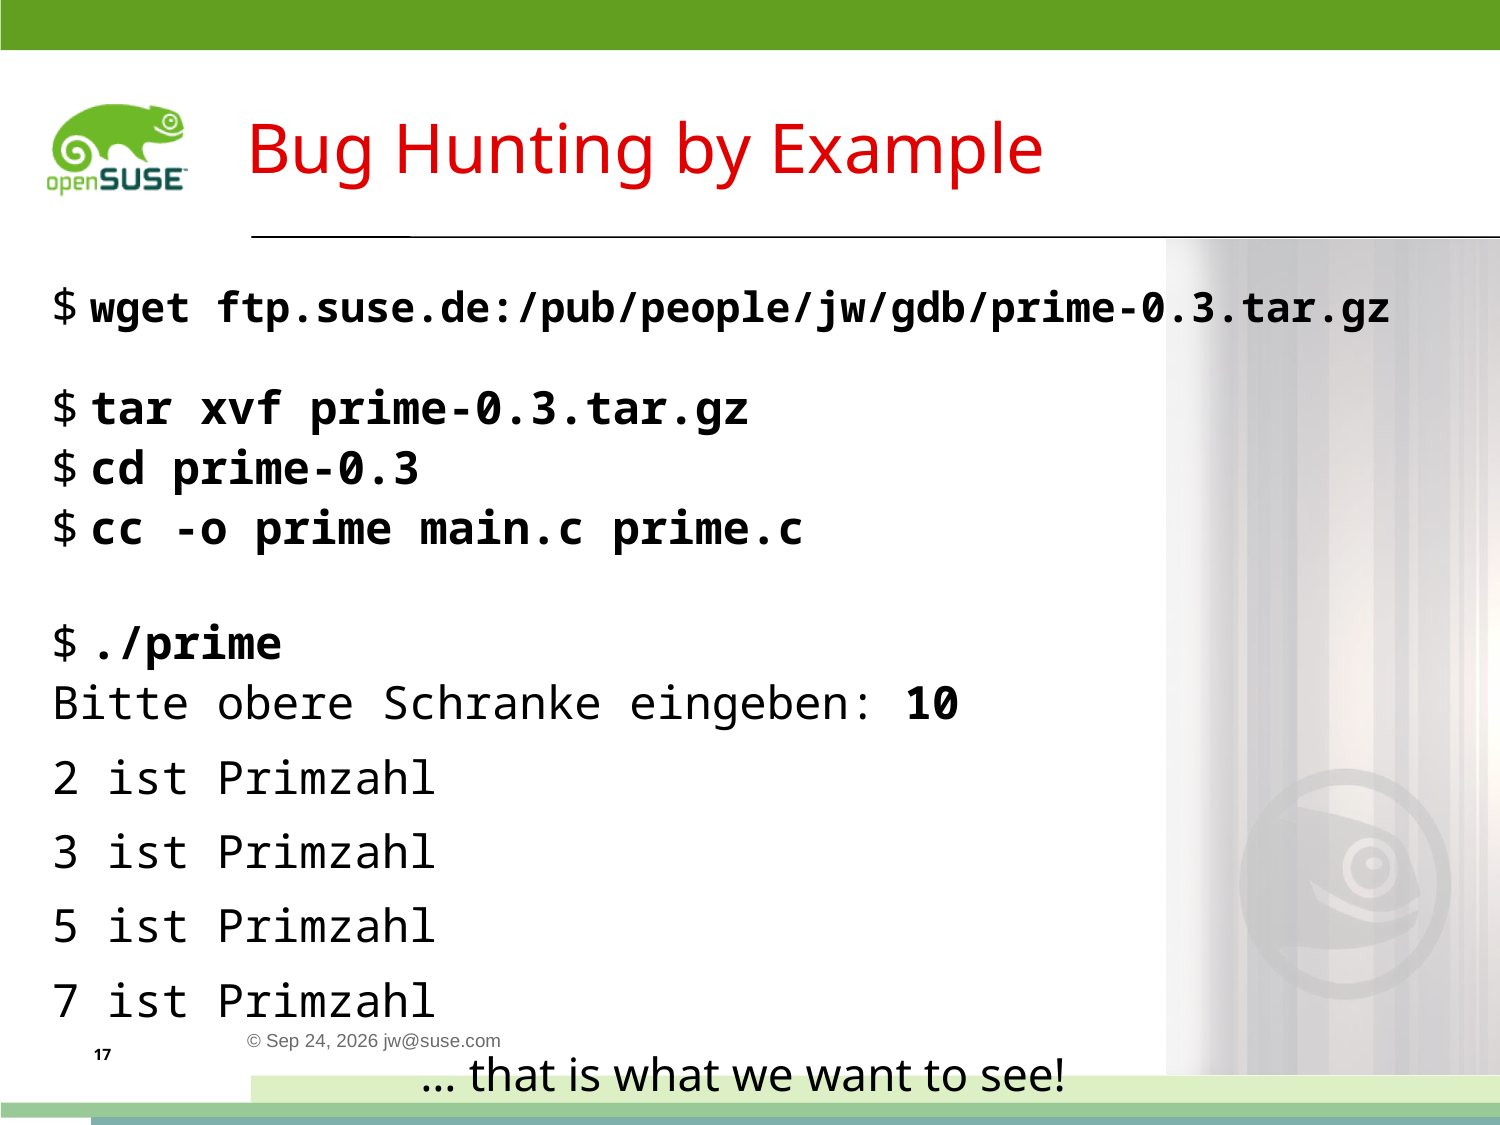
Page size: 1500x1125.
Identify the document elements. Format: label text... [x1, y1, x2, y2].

list $ wget ftp.suse.de:/pub/people/jw/gdb/prime-0.3.tar.gz $ tar xvf prime-0.3.tar.gz $ cd prime-0.3 $ cc -o prime main.c prime.c $ ./prime Bitte obere Schranke eingeben: 10 2 ist Primzahl 3 ist Primzahl 5 ist Primzahl 7 ist Primzahl … that is what we want to see! [37, 267, 1439, 1025]
title Bug Hunting by Example [246, 60, 1409, 239]
picture [1166, 239, 1500, 1075]
picture [47, 104, 188, 197]
